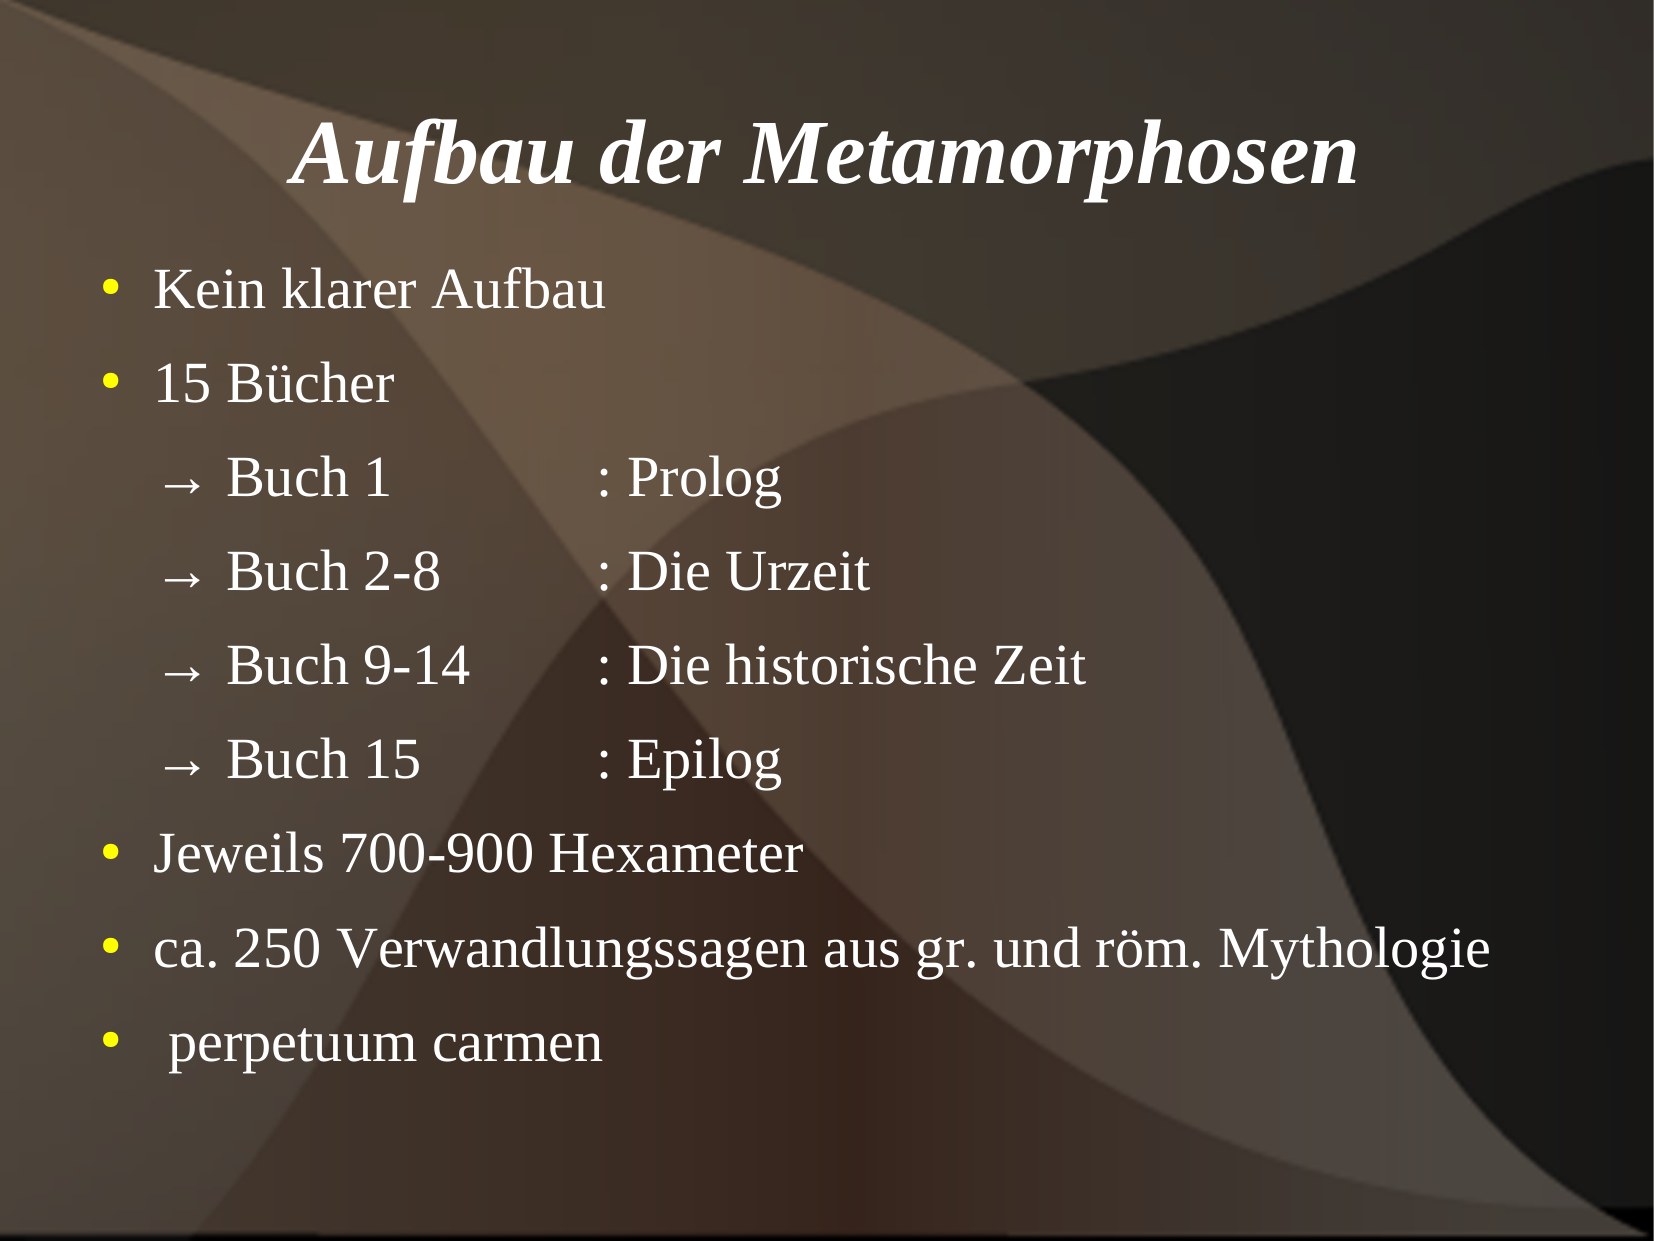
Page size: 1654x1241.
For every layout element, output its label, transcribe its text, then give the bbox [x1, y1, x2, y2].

picture [0, 0, 1654, 1241]
title Aufbau der Metamorphosen [82, 49, 1571, 256]
list Kein klarer Aufbau 15 Bücher → Buch 1 : Prolog → Buch 2-8 : Die Urzeit → Buch 9-14 : Die historische Zeit → Buch 15 : Epilog Jeweils 700-900 Hexameter ca. 250 Verwandlungssagen aus gr. und röm. Mythologie perpetuum carmen [82, 256, 1571, 1186]
